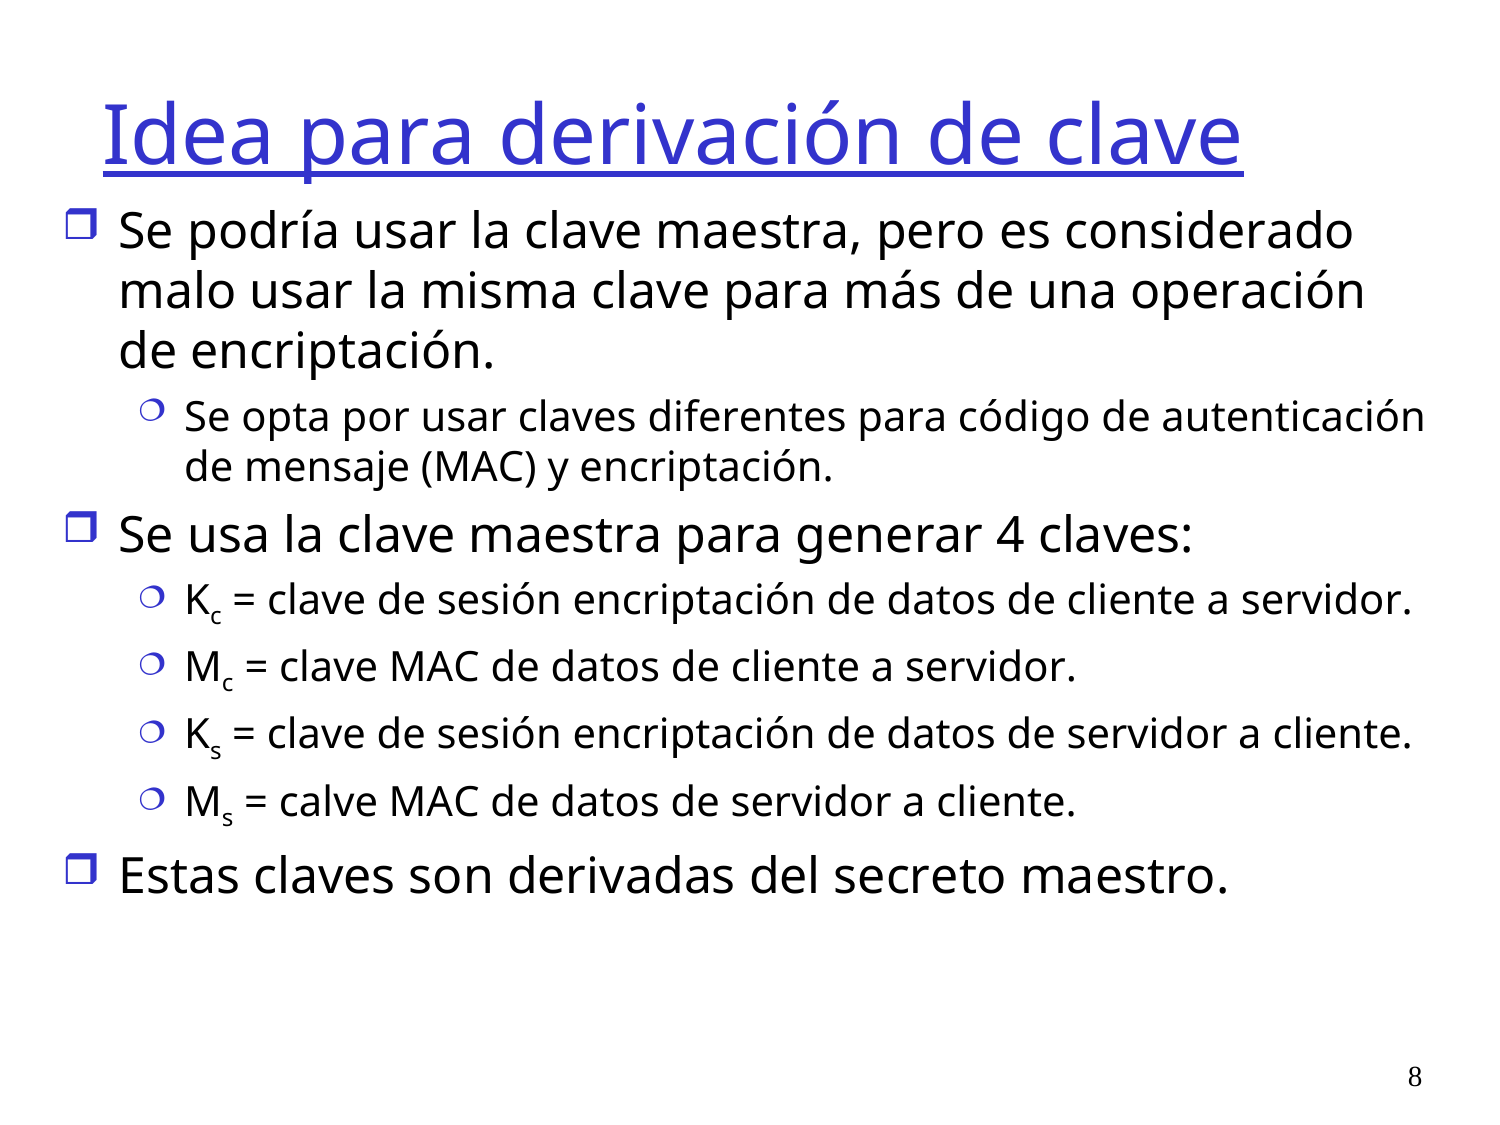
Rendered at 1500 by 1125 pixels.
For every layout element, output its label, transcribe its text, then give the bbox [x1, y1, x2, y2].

list Se podría usar la clave maestra, pero es considerado malo usar la misma clave para más de una operación de encriptación. Se opta por usar claves diferentes para código de autenticación de mensaje (MAC) y encriptación. Se usa la clave maestra para generar 4 claves: Kc = clave de sesión encriptación de datos de cliente a servidor. Mc = clave MAC de datos de cliente a servidor. Ks = clave de sesión encriptación de datos de servidor a cliente. Ms = calve MAC de datos de servidor a cliente. Estas claves son derivadas del secreto maestro. [47, 191, 1454, 1011]
text_box <number> [1362, 1050, 1438, 1125]
title Idea para derivación de clave [87, 37, 1421, 191]
